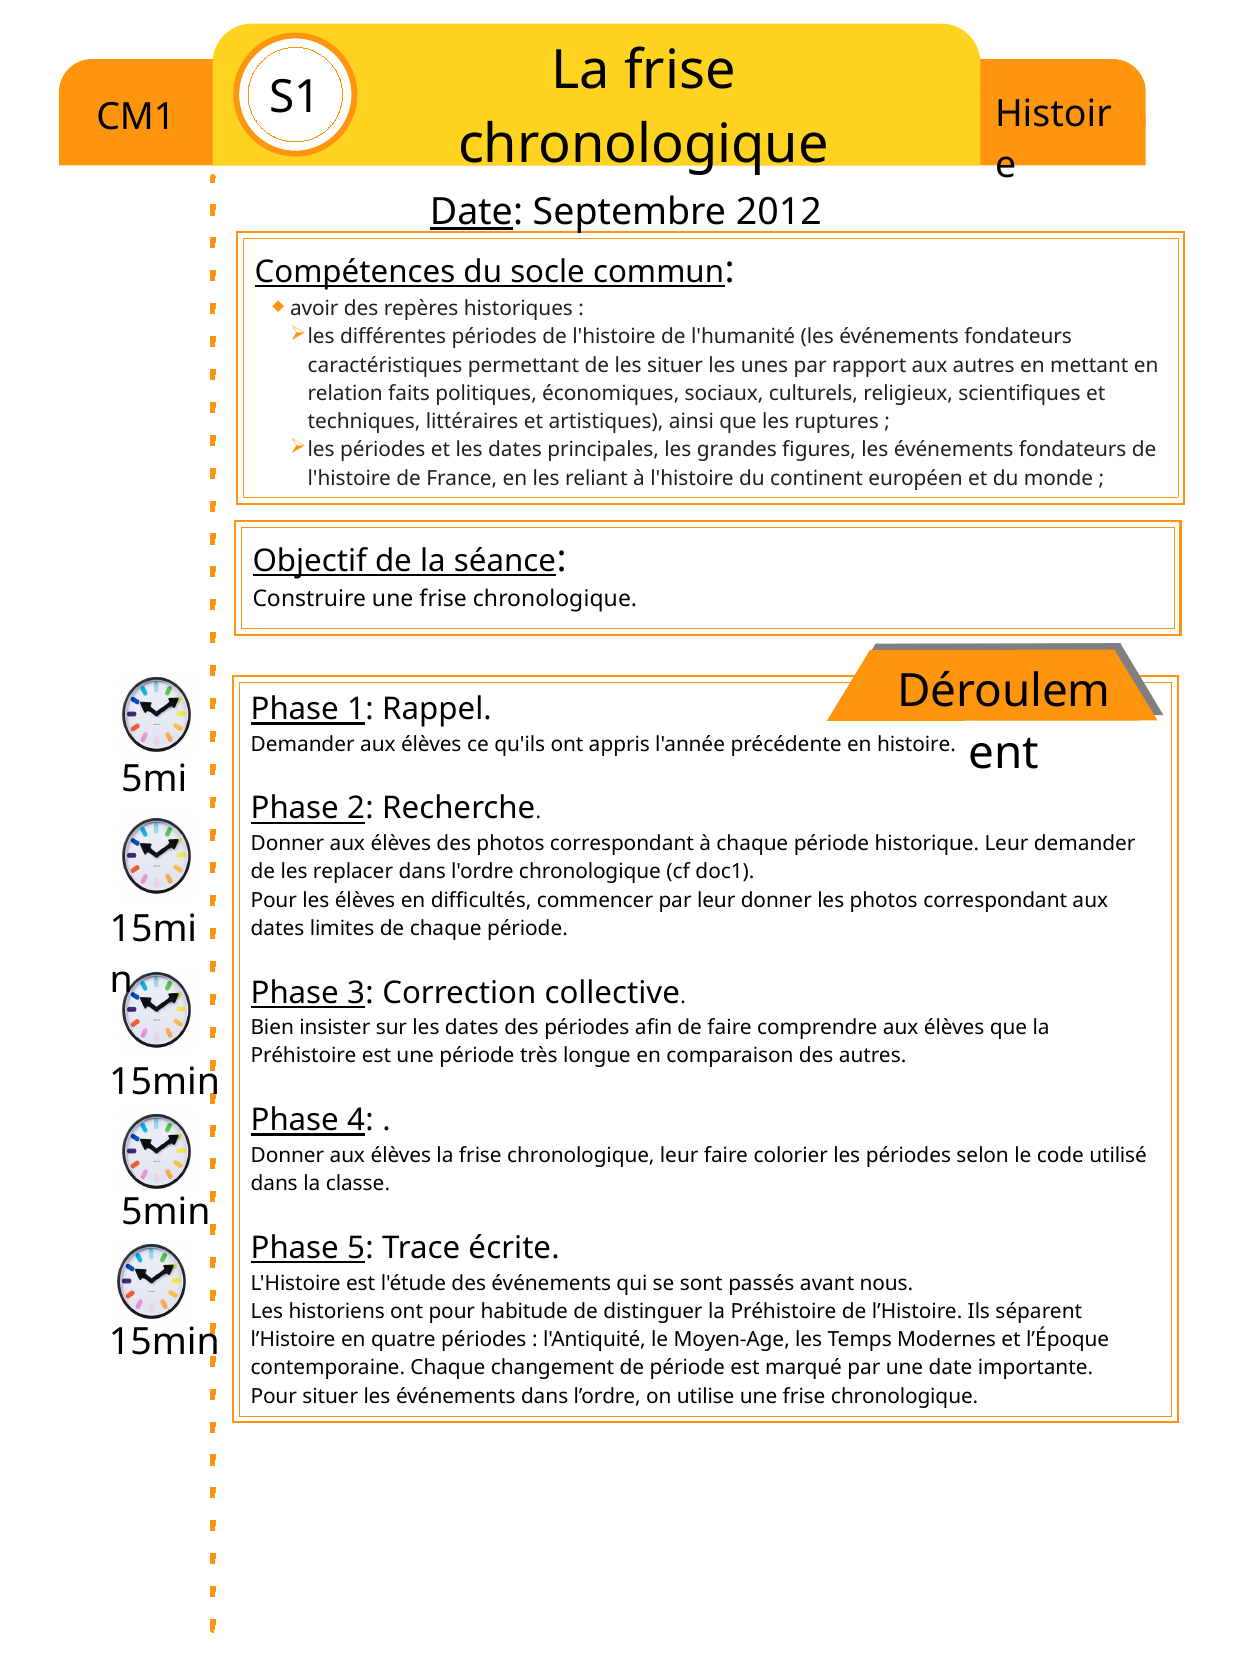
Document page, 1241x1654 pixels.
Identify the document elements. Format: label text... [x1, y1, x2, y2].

text_box 15min [94, 893, 225, 957]
text_box Date: Septembre 2012 [259, 176, 993, 237]
text_box [1134, 681, 1158, 721]
text_box [59, 23, 354, 166]
text_box Histoire [980, 78, 1146, 142]
table_header Objectif de la séance: Construire une frise chronologique. [238, 524, 1178, 632]
text_box 15min [94, 1047, 237, 1111]
picture [118, 1110, 194, 1177]
text_box 5min [106, 1177, 249, 1241]
table_header Phase 1: Rappel. Demander aux élèves ce qu'ils ont appris l'année précédente en histoire. Phase 2: Recherche. Donner aux élèves des photos correspondant à chaque période historique. Leur demander de les replacer dans l'ordre chronologique (cf doc1). Pour les élèves en difficultés, commencer par leur donner les photos correspondant aux dates limites de chaque période. Phase 3: Correction collective. Bien insister sur les dates des périodes afin de faire comprendre aux élèves que la Préhistoire est une période très longue en comparaison des autres. Phase 4: . Donner aux élèves la frise chronologique, leur faire colorier les périodes selon le code utilisé dans la classe. Phase 5: Trace écrite. L'Histoire est l'étude des événements qui se sont passés avant nous. Les historiens ont pour habitude de distinguer la Préhistoire de l’Histoire. Ils séparent l’Histoire en quatre périodes : l'Antiquité, le Moyen-Age, les Temps Modernes et l’Époque contemporaine. Chaque changement de période est marqué par une date importante. Pour situer les événements dans l’ordre, on utilise une frise chronologique. [236, 678, 852, 1177]
text_box CM1 [70, 82, 201, 146]
text_box [934, 23, 1146, 166]
text_box Déroulement [874, 649, 1134, 723]
picture [118, 968, 194, 1047]
text_box [826, 649, 874, 721]
table_header Compétences du socle commun: avoir des repères historiques : les différentes périodes de l'histoire de l'humanité (les événements fondateurs caractéristiques permettant de les situer les unes par rapport aux autres en mettant en relation faits politiques, économiques, sociaux, culturels, religieux, scientifiques et techniques, littéraires et artistiques), ainsi que les ruptures ; les périodes et les dates principales, les grandes figures, les événements fondateurs de l'histoire de France, en les reliant à l'histoire du continent européen et du monde ; [240, 235, 1181, 501]
picture [118, 814, 194, 893]
text_box La frise chronologique [354, 23, 934, 168]
text_box 15min [94, 1307, 236, 1371]
picture [118, 673, 194, 744]
text_box 5min [106, 744, 213, 807]
text_box S1 [248, 47, 343, 142]
picture [113, 1241, 189, 1307]
table_header Phase 1: Rappel. Demander aux élèves ce qu'ils ont appris l'année précédente en histoire. Phase 2: Recherche. Donner aux élèves des photos correspondant à chaque période historique. Leur demander de les replacer dans l'ordre chronologique (cf doc1). Pour les élèves en difficultés, commencer par leur donner les photos correspondant aux dates limites de chaque période. Phase 3: Correction collective. Bien insister sur les dates des périodes afin de faire comprendre aux élèves que la Préhistoire est une période très longue en comparaison des autres. Phase 4: . Donner aux élèves la frise chronologique, leur faire colorier les périodes selon le code utilisé dans la classe. Phase 5: Trace écrite. L'Histoire est l'étude des événements qui se sont passés avant nous. Les historiens ont pour habitude de distinguer la Préhistoire de l’Histoire. Ils séparent l’Histoire en quatre périodes : l'Antiquité, le Moyen-Age, les Temps Modernes et l’Époque contemporaine. Chaque changement de période est marqué par une date importante. Pour situer les événements dans l’ordre, on utilise une frise chronologique. [236, 678, 1175, 1420]
table_header Phase 1: Rappel. Demander aux élèves ce qu'ils ont appris l'année précédente en histoire. Phase 2: Recherche. Donner aux élèves des photos correspondant à chaque période historique. Leur demander de les replacer dans l'ordre chronologique (cf doc1). Pour les élèves en difficultés, commencer par leur donner les photos correspondant aux dates limites de chaque période. Phase 3: Correction collective. Bien insister sur les dates des périodes afin de faire comprendre aux élèves que la Préhistoire est une période très longue en comparaison des autres. Phase 4: . Donner aux élèves la frise chronologique, leur faire colorier les périodes selon le code utilisé dans la classe. Phase 5: Trace écrite. L'Histoire est l'étude des événements qui se sont passés avant nous. Les historiens ont pour habitude de distinguer la Préhistoire de l’Histoire. Ils séparent l’Histoire en quatre périodes : l'Antiquité, le Moyen-Age, les Temps Modernes et l’Époque contemporaine. Chaque changement de période est marqué par une date importante. Pour situer les événements dans l’ordre, on utilise une frise chronologique. [240, 683, 1171, 1416]
text_box [1001, 159, 1011, 165]
